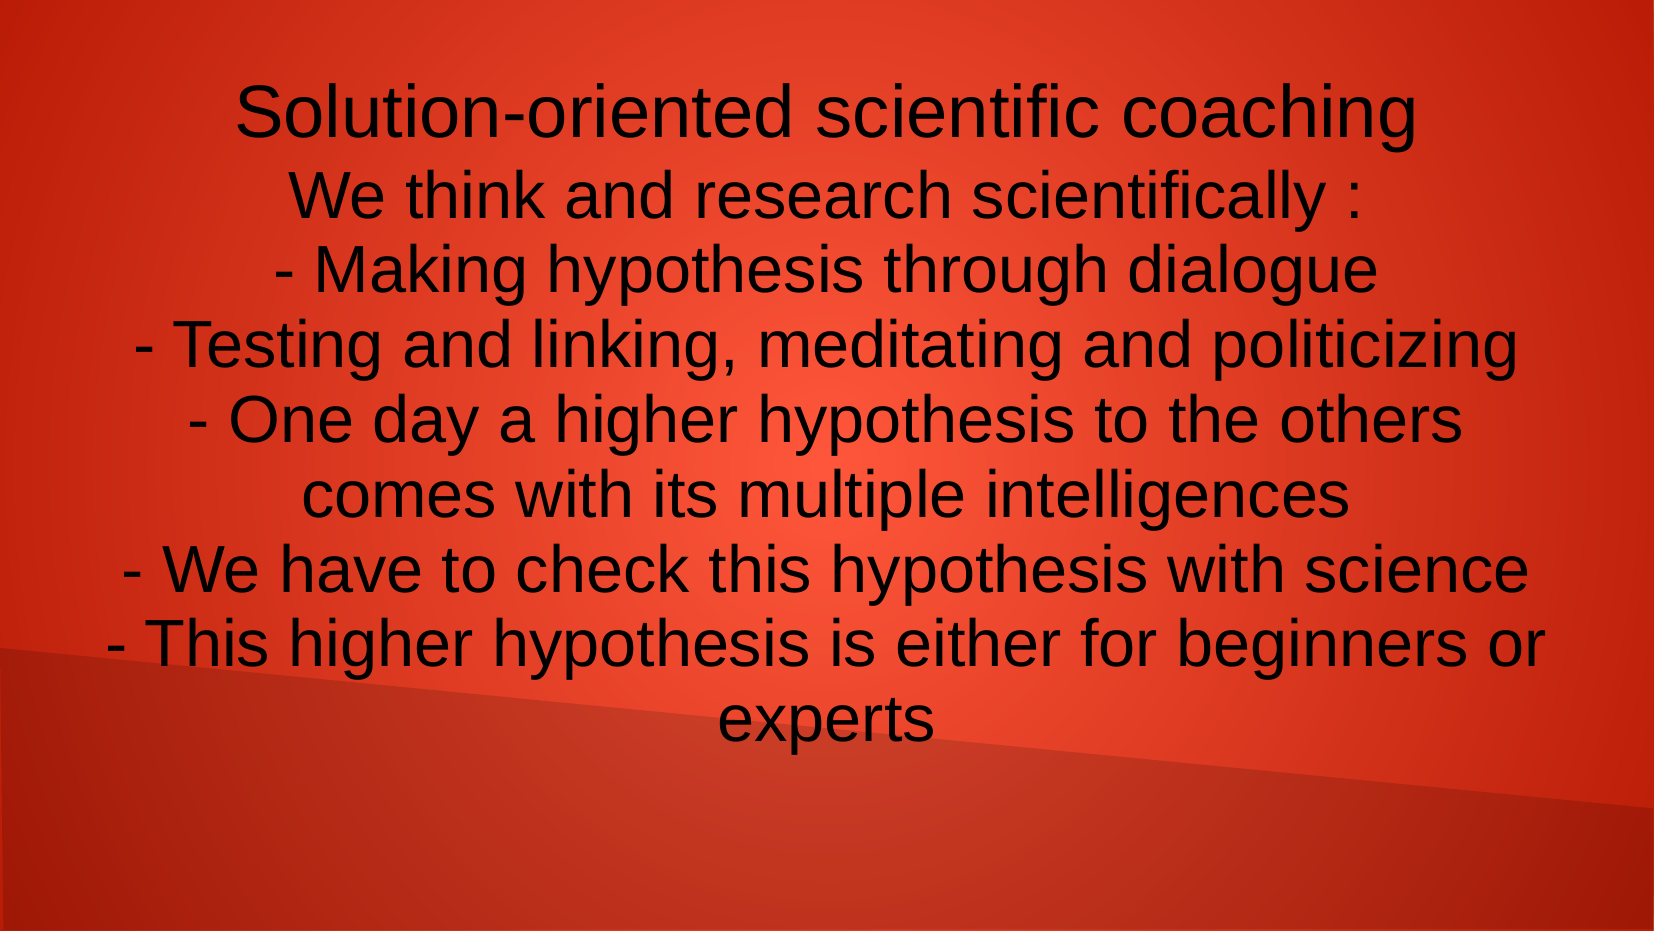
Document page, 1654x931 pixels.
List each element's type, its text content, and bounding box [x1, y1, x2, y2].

title Solution-oriented scientific coaching [82, 35, 1571, 157]
subtitle We think and research scientifically : - Making hypothesis through dialogue - Testing and linking, meditating and politicizing - One day a higher hypothesis to the others comes with its multiple intelligences - We have to check this hypothesis with science - This higher hypothesis is either for beginners or experts [82, 157, 1571, 831]
